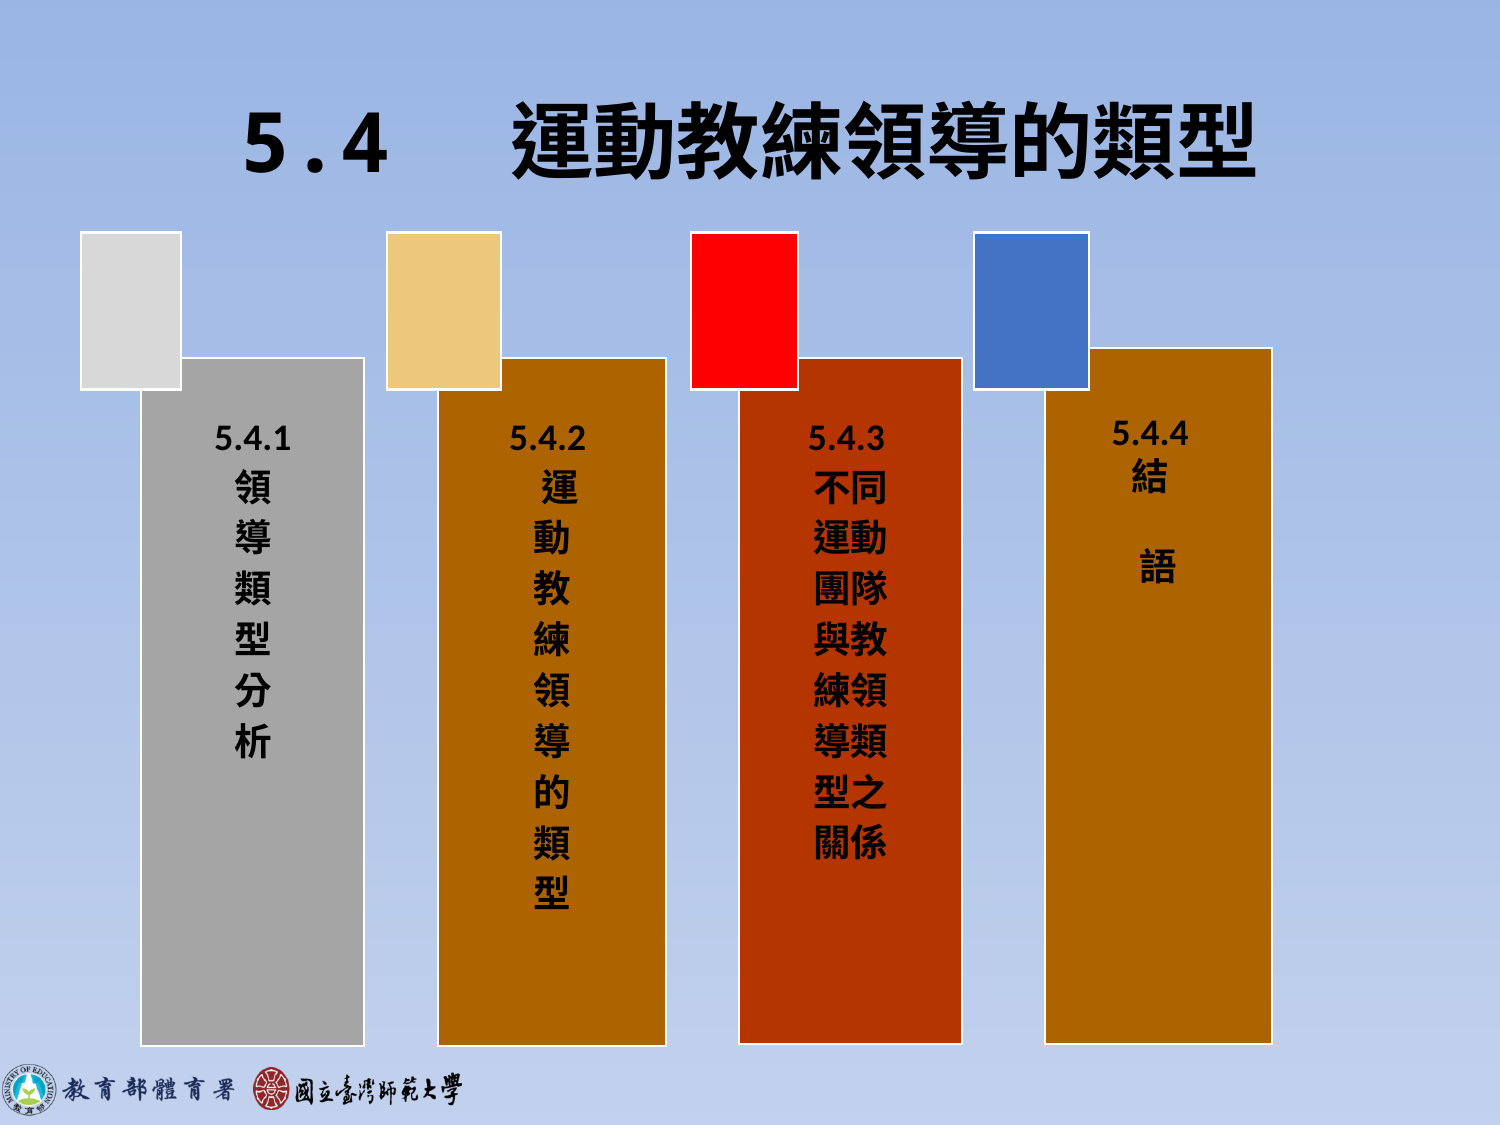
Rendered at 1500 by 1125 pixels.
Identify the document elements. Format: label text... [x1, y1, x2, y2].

text_box [691, 233, 798, 389]
text_box [81, 233, 181, 389]
text_box 5.4.4 結 語 [1045, 348, 1273, 1045]
text_box 5.4.2 運 動 教 練 領 導 的 類 型 [437, 358, 666, 1046]
text_box [387, 233, 501, 389]
text_box 5.4.3 不同 運動 團隊 與教 練領 導類 型之 關係 [739, 358, 963, 1045]
title 5.4 運動教練領導的類型 [75, 45, 1426, 233]
text_box [974, 233, 1089, 389]
text_box 5.4.1 領 導 類 型 分 析 [141, 358, 365, 1046]
